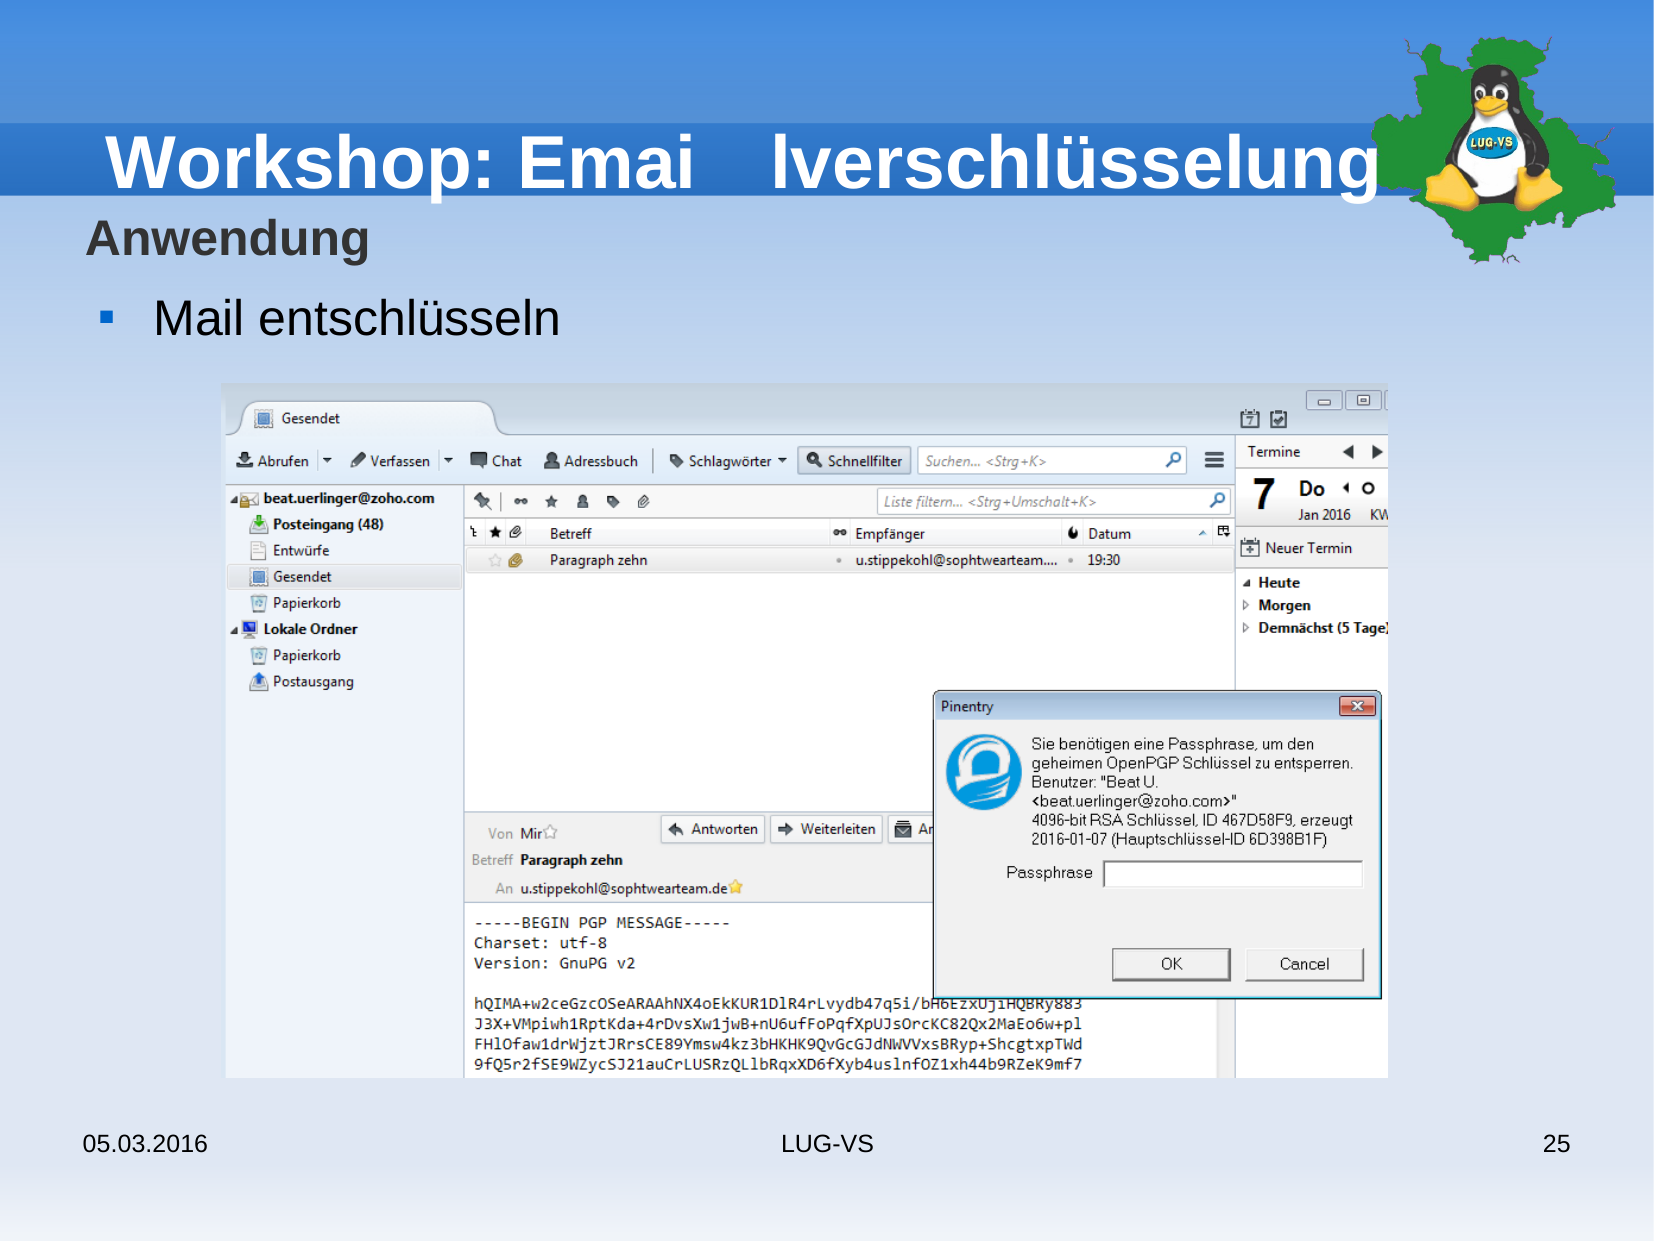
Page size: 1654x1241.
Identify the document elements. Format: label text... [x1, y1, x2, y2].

picture [1489, 137, 1512, 149]
list Mail entschlüsseln [82, 290, 1571, 1109]
picture [0, 0, 1654, 1241]
text_box Anwendung [14, 209, 1418, 267]
title Workshop: Emai lverschlüsselung [0, 59, 1489, 267]
